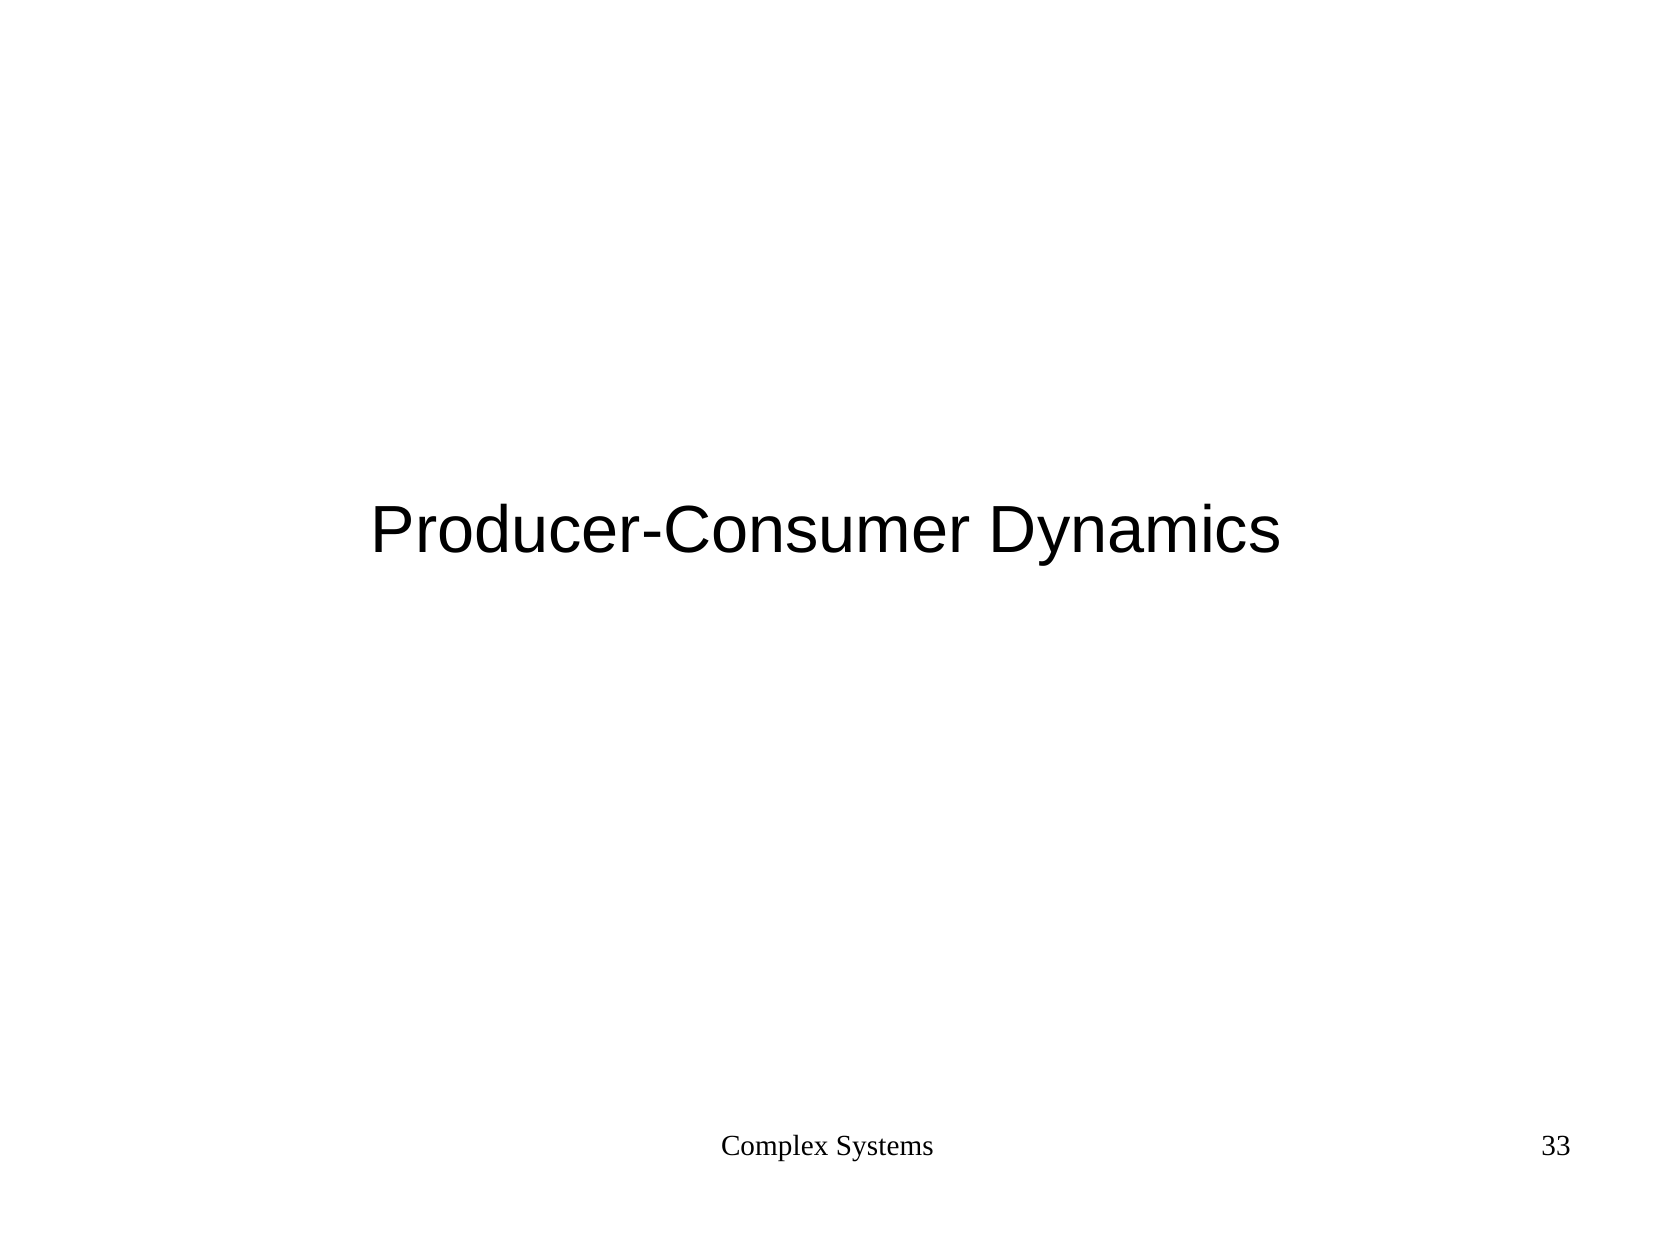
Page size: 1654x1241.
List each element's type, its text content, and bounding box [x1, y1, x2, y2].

subtitle Producer-Consumer Dynamics [82, 49, 1571, 1109]
